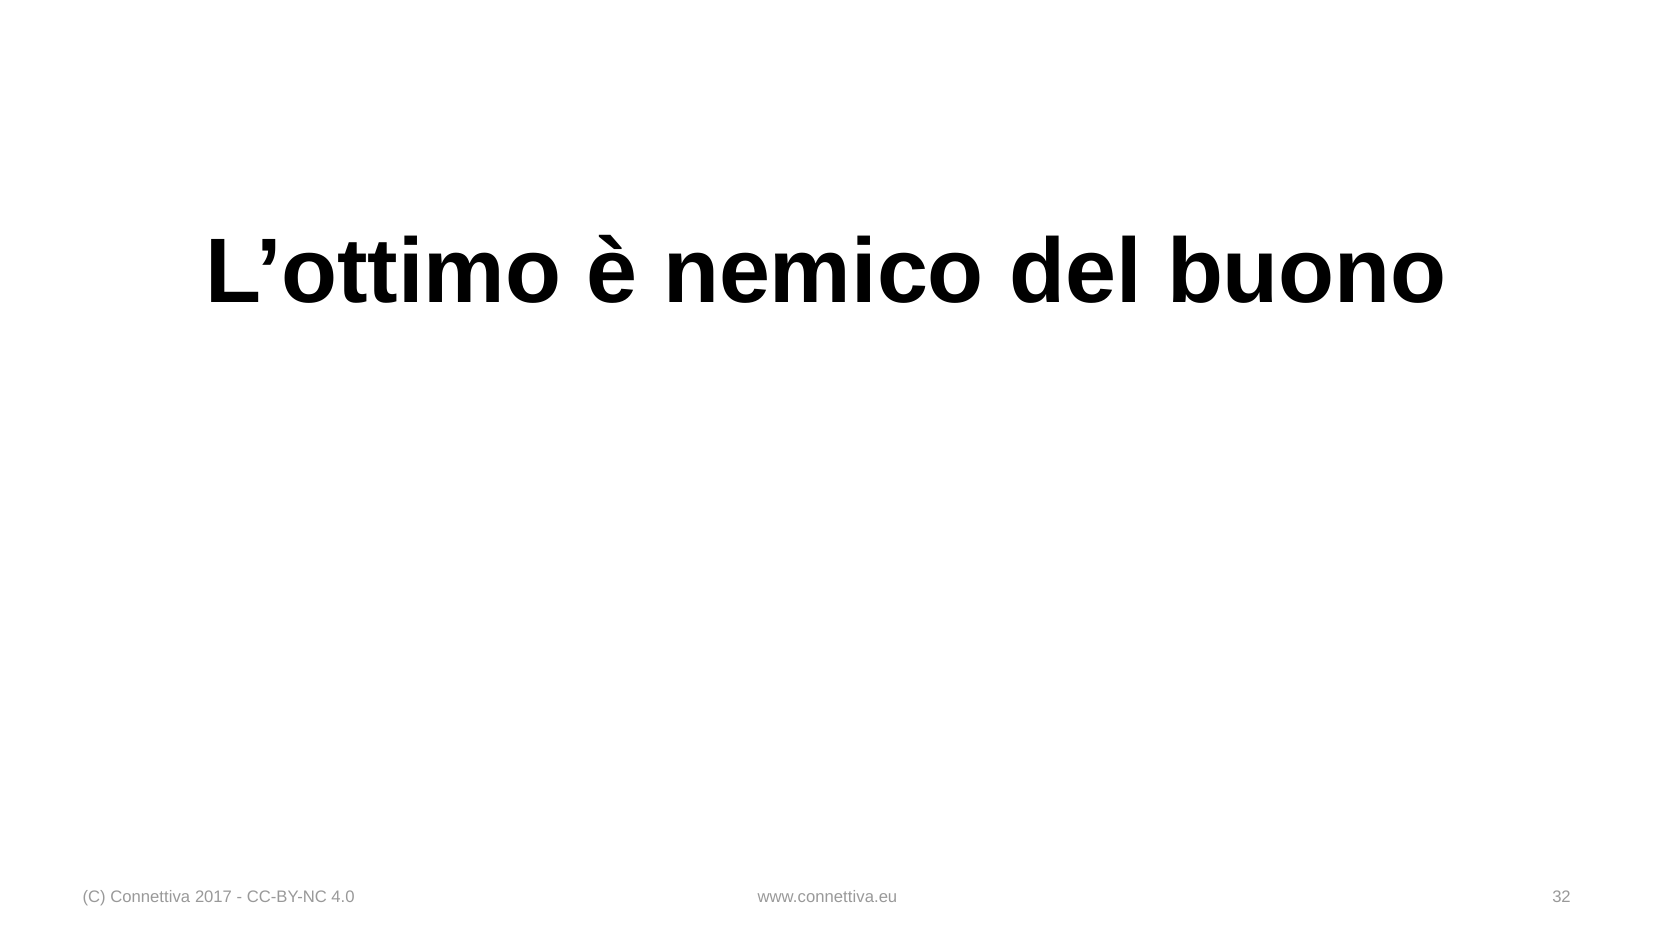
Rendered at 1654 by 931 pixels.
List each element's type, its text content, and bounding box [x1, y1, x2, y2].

title L’ottimo è nemico del buono [82, 167, 1571, 375]
